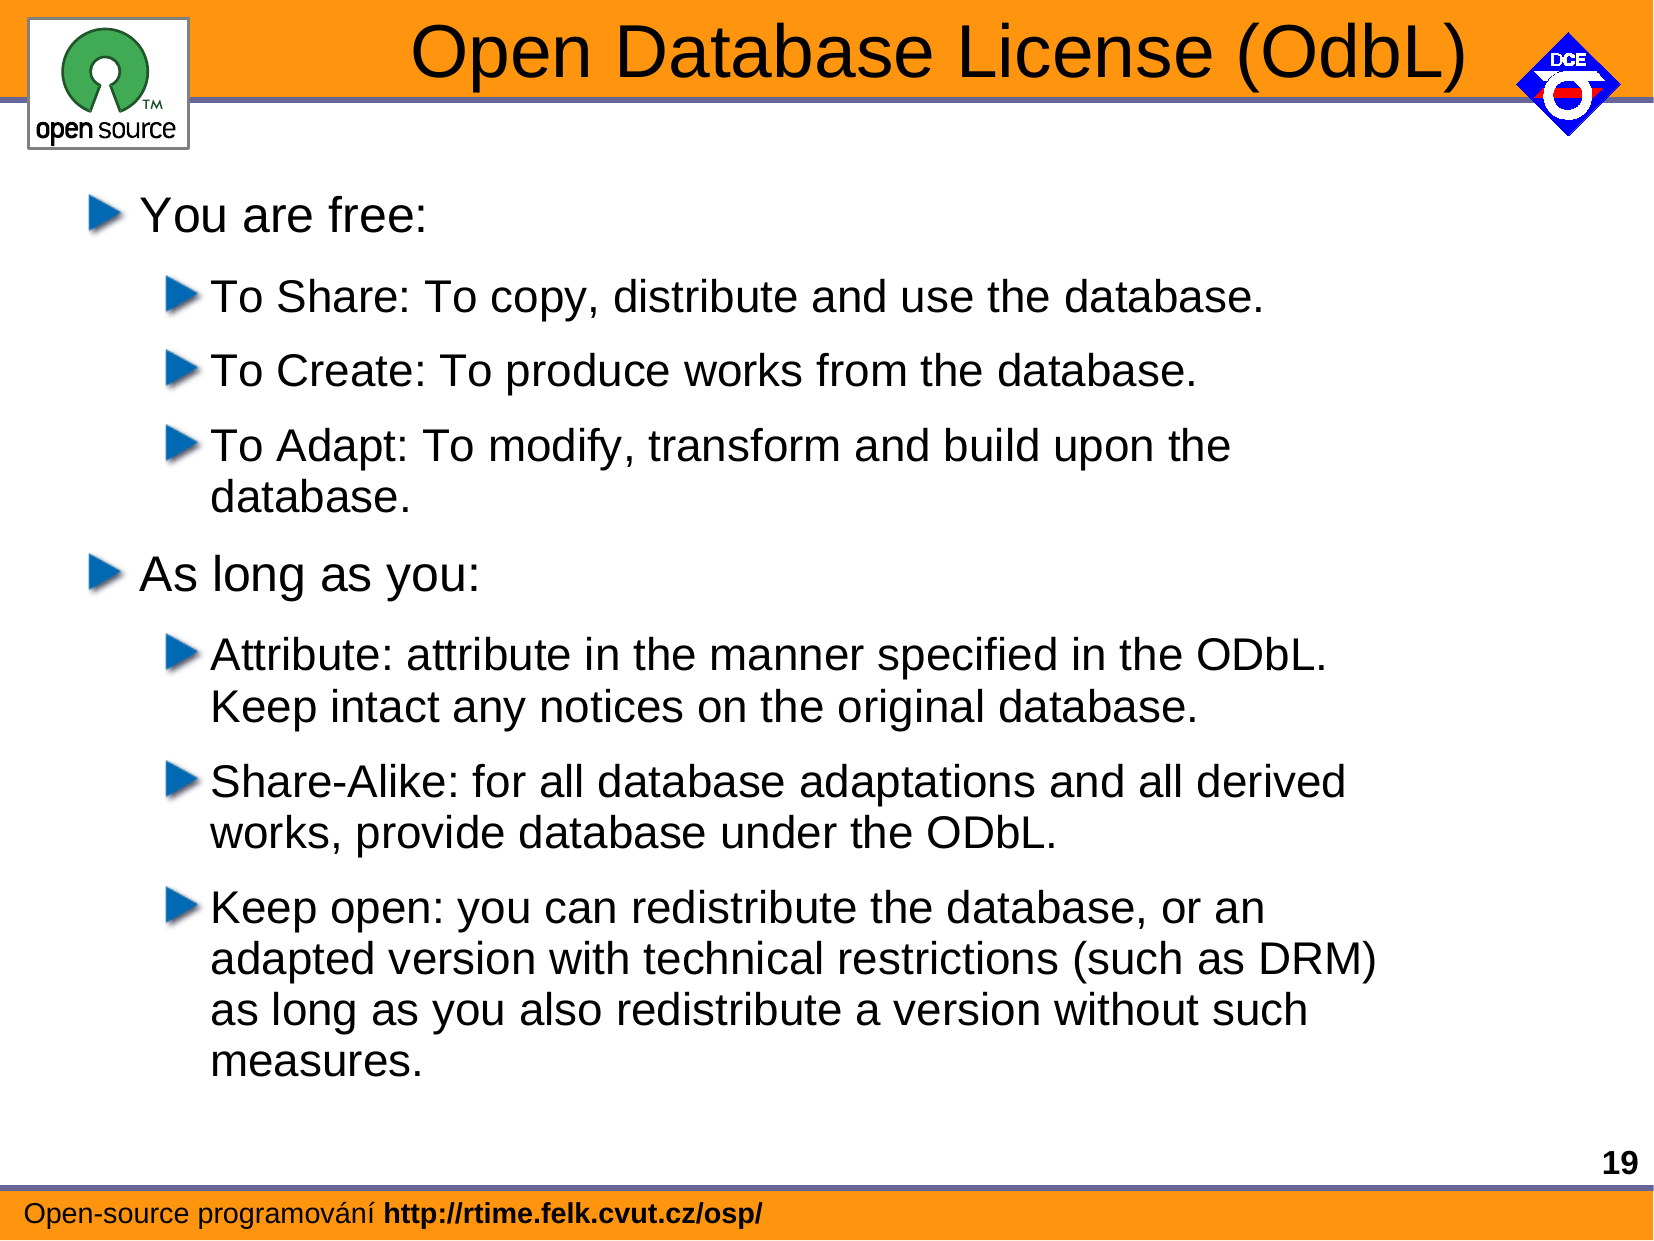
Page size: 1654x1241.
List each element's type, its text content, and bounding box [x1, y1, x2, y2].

list You are free: To Share: To copy, distribute and use the database. To Create: To produce works from the database. To Adapt: To modify, transform and build upon the database. As long as you: Attribute: attribute in the manner specified in the ODbL. Keep intact any notices on the original database. Share-Alike: for all database adaptations and all derived works, provide database under the ODbL. Keep open: you can redistribute the database, or an adapted version with technical restrictions (such as DRM) as long as you also redistribute a version without such measures. [68, 187, 1426, 1182]
title Open Database License (OdbL) [178, 4, 1631, 98]
